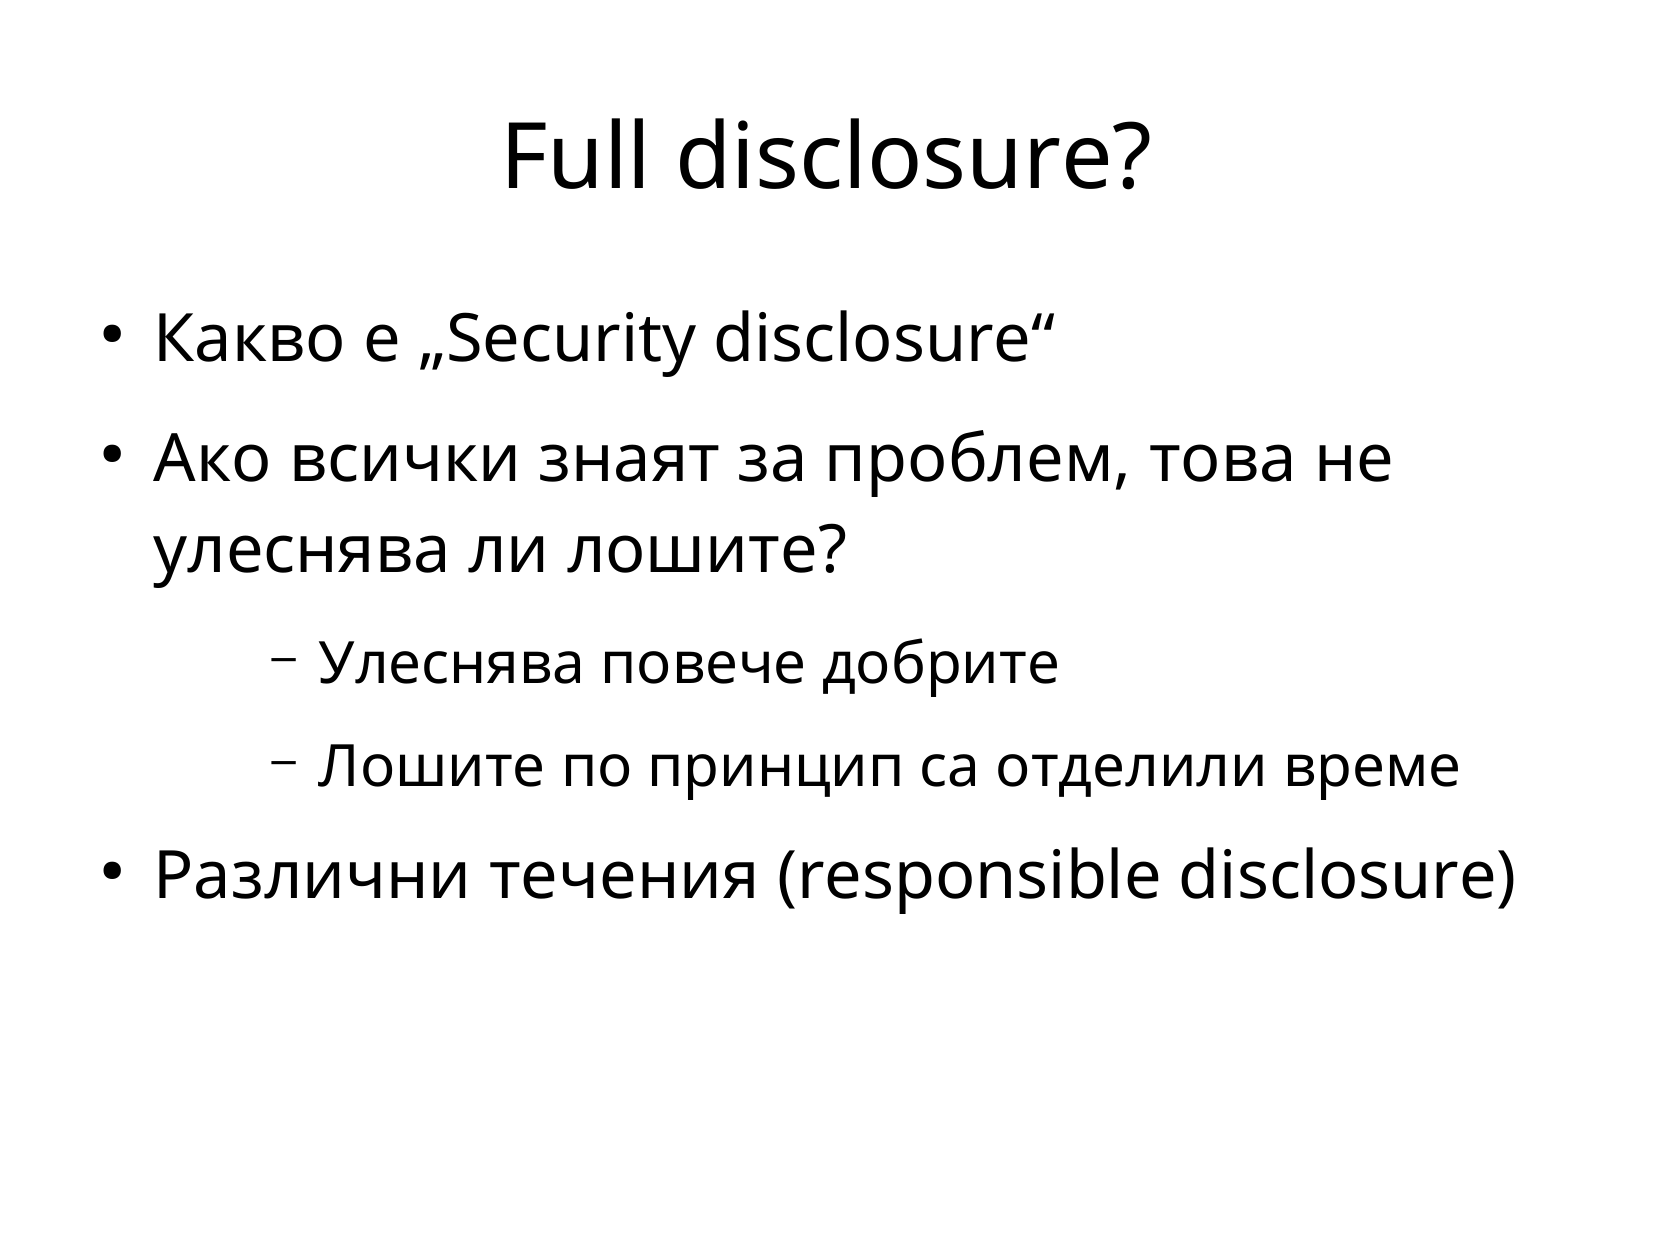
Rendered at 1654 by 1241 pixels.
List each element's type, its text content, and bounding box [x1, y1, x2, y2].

list Какво е „Security disclosure“ Ако всички знаят за проблем, това не улеснява ли лошите? Улеснява повече добрите Лошите по принцип са отделили време Различни течения (responsible disclosure) [82, 290, 1571, 1094]
title Full disclosure? [82, 56, 1571, 250]
